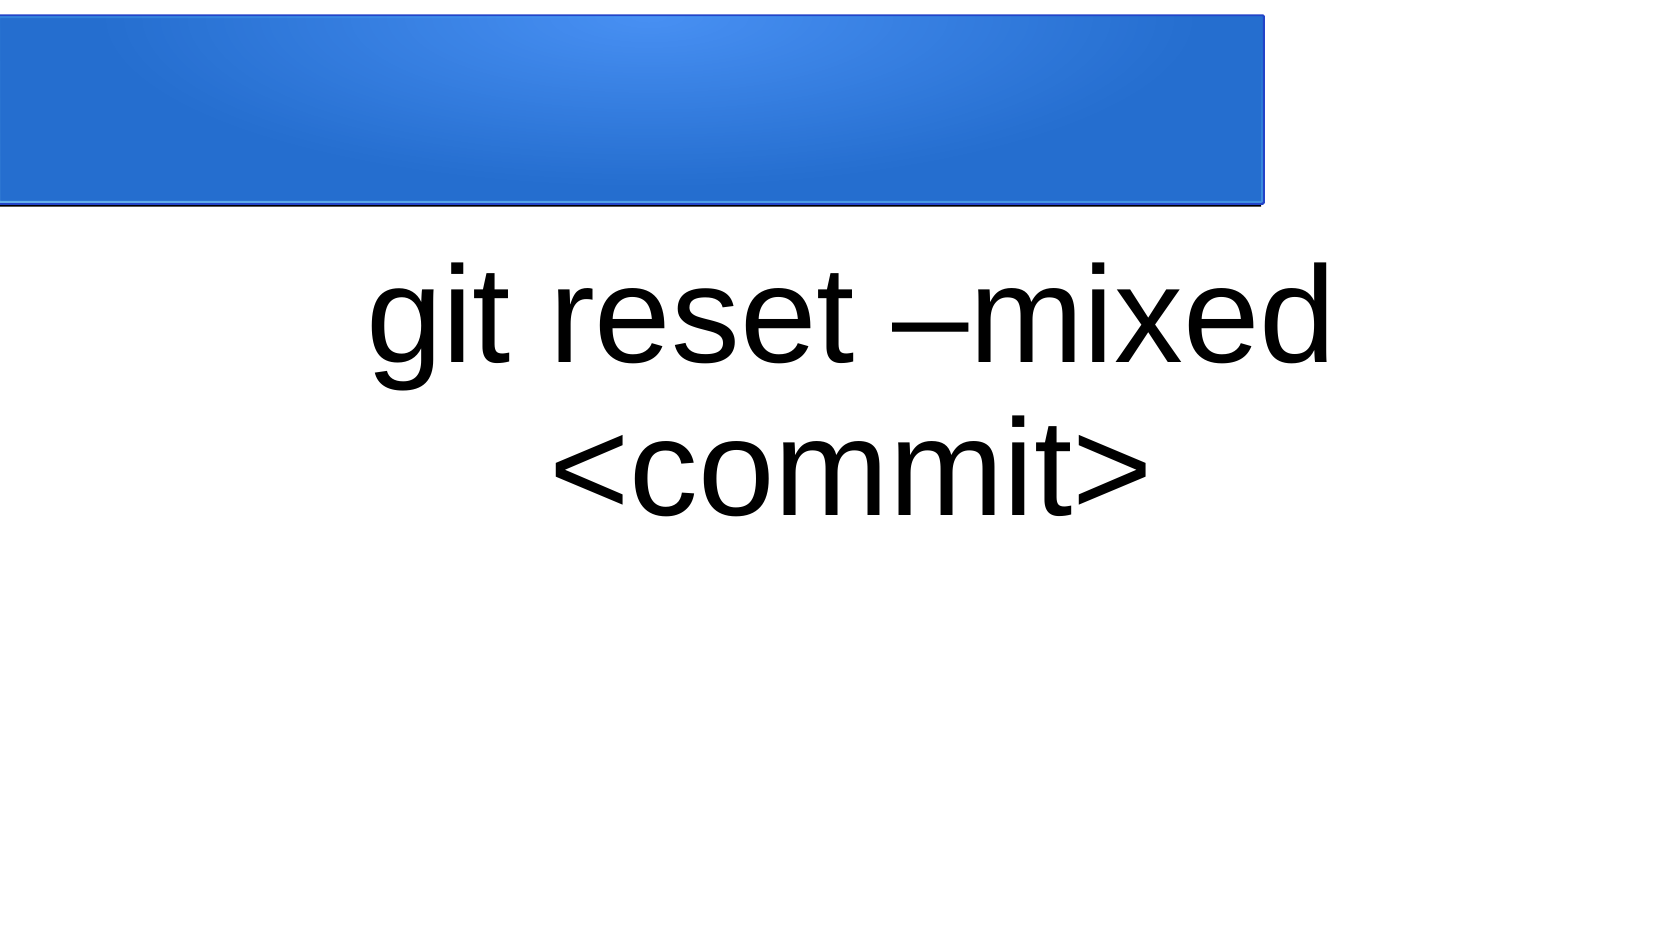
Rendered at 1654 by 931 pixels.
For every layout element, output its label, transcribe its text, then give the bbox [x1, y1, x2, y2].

subtitle git reset –mixed <commit> [82, 35, 1621, 748]
